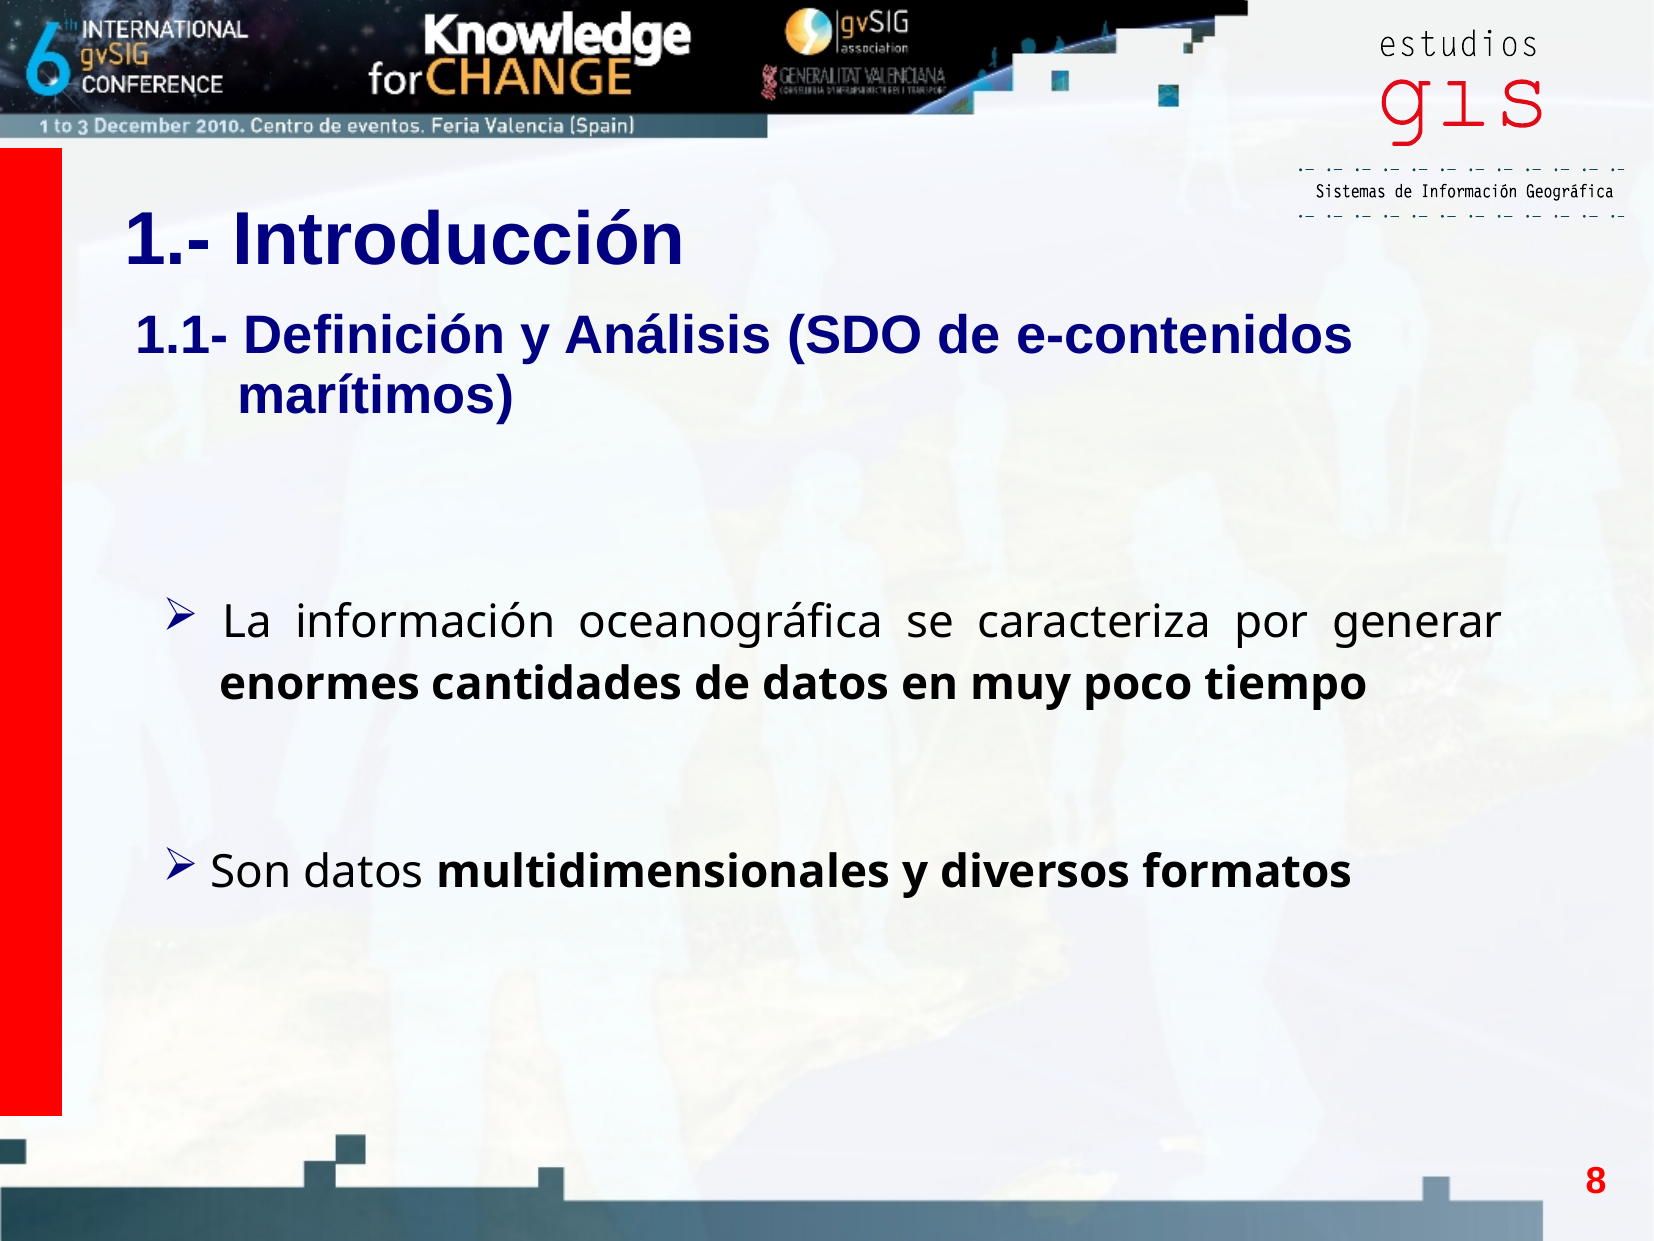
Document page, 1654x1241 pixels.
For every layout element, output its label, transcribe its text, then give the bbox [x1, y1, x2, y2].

text_box La información oceanográfica se caracteriza por generar enormes cantidades de datos en muy poco tiempo Son datos multidimensionales y diversos formatos [147, 518, 1519, 976]
text_box 8 [1570, 1151, 1654, 1210]
picture [0, 0, 1654, 1241]
text_box 1.- Introducción 1.1- Definición y Análisis (SDO de e-contenidos marítimos) [88, 147, 1418, 471]
